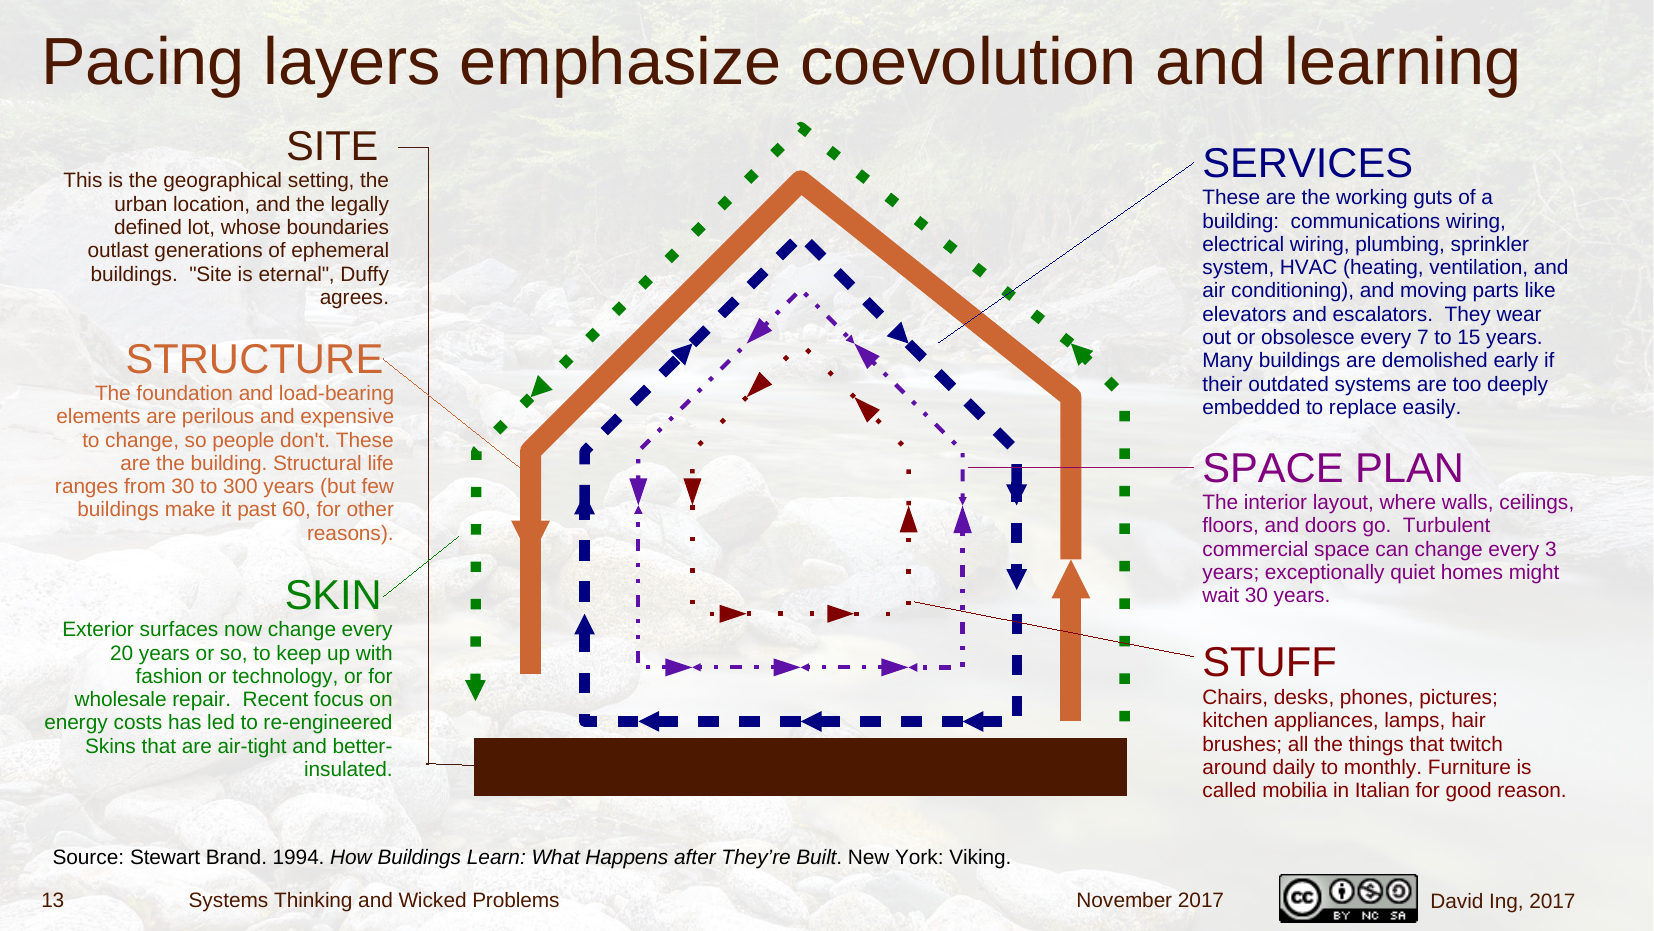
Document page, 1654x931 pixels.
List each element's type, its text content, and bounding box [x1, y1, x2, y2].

picture [0, 0, 1654, 931]
text_box SERVICES These are the working guts of a building: communications wiring, electrical wiring, plumbing, sprinkler system, HVAC (heating, ventilation, and air conditioning), and moving parts like elevators and escalators. They wear out or obsolesce every 7 to 15 years. Many buildings are demolished early if their outdated systems are too deeply embedded to replace easily. [1187, 132, 1590, 436]
text_box STUFF Chairs, desks, phones, pictures; kitchen appliances, lamps, hair brushes; all the things that twitch around daily to monthly. Furniture is called mobilia in Italian for good reason. [1187, 631, 1584, 835]
text_box STRUCTURE The foundation and load-bearing elements are perilous and expensive to change, so people don't. These are the building. Structural life ranges from 30 to 300 years (but few buildings make it past 60, for other reasons). [40, 327, 410, 564]
title Pacing layers emphasize coevolution and learning [41, 30, 1613, 174]
text_box SITE This is the geographical setting, the urban location, and the legally defined lot, whose boundaries outlast generations of ephemeral buildings. "Site is eternal", Duffy agrees. [48, 115, 410, 327]
text_box SPACE PLAN The interior layout, where walls, ceilings, floors, and doors go. Turbulent commercial space can change every 3 years; exceptionally quiet homes might wait 30 years. [1187, 436, 1597, 640]
text_box [475, 740, 1125, 795]
text_box Source: Stewart Brand. 1994. How Buildings Learn: What Happens after They’re Built. New York: Viking. - [37, 836, 1435, 931]
text_box SKIN Exterior surfaces now change every 20 years or so, to keep up with fashion or technology, or for wholesale repair. Recent focus on energy costs has led to re-engineered Skins that are air-tight and better-insulated. [29, 564, 410, 798]
picture [1435, 895, 1442, 906]
